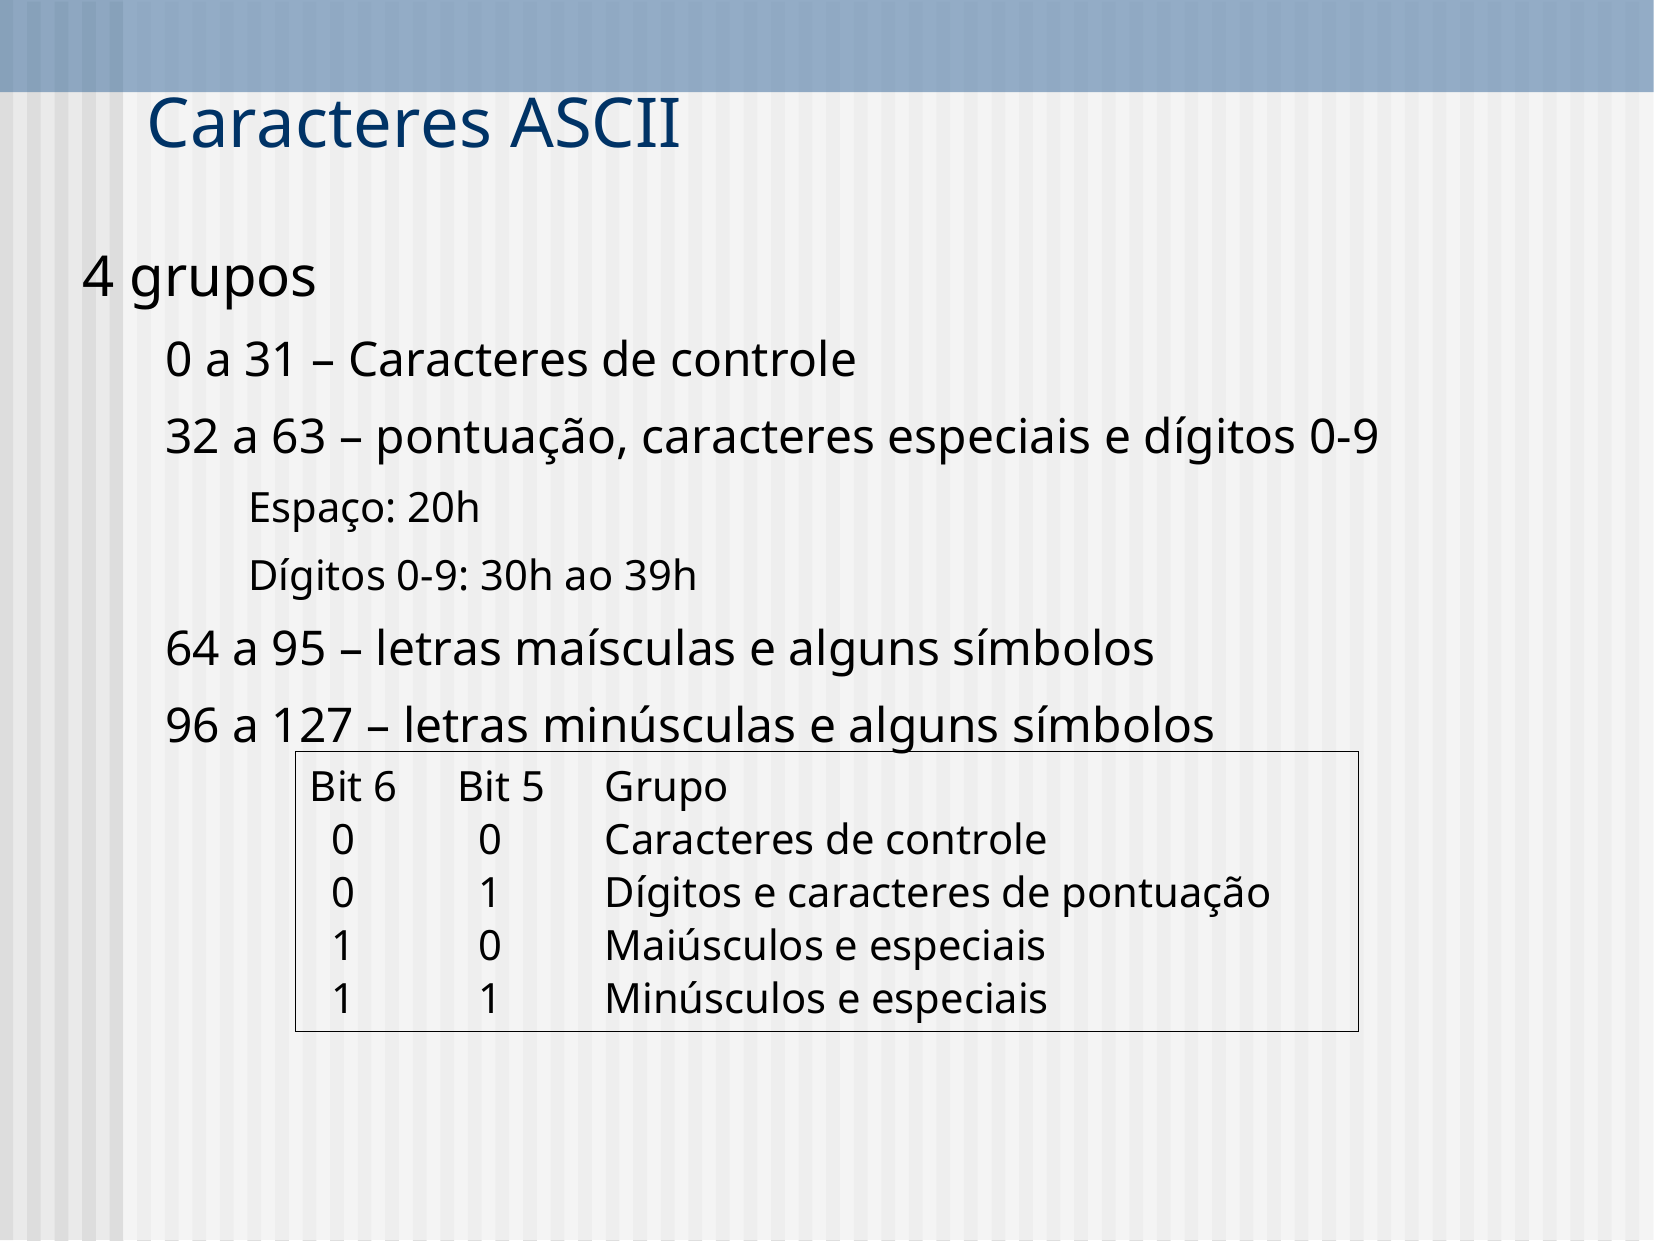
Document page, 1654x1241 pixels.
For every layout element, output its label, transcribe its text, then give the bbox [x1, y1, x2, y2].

title Caracteres ASCII [146, 36, 1536, 204]
list 4 grupos 0 a 31 – Caracteres de controle 32 a 63 – pontuação, caracteres especiais e dígitos 0-9 Espaço: 20h Dígitos 0-9: 30h ao 39h 64 a 95 – letras maísculas e alguns símbolos 96 a 127 – letras minúsculas e alguns símbolos [82, 236, 1571, 1094]
text_box Bit 6 Bit 5 Grupo 0 0 Caracteres de controle 0 1 Dígitos e caracteres de pontuação 1 0 Maiúsculos e especiais 1 1 Minúsculos e especiais [295, 751, 1359, 1005]
